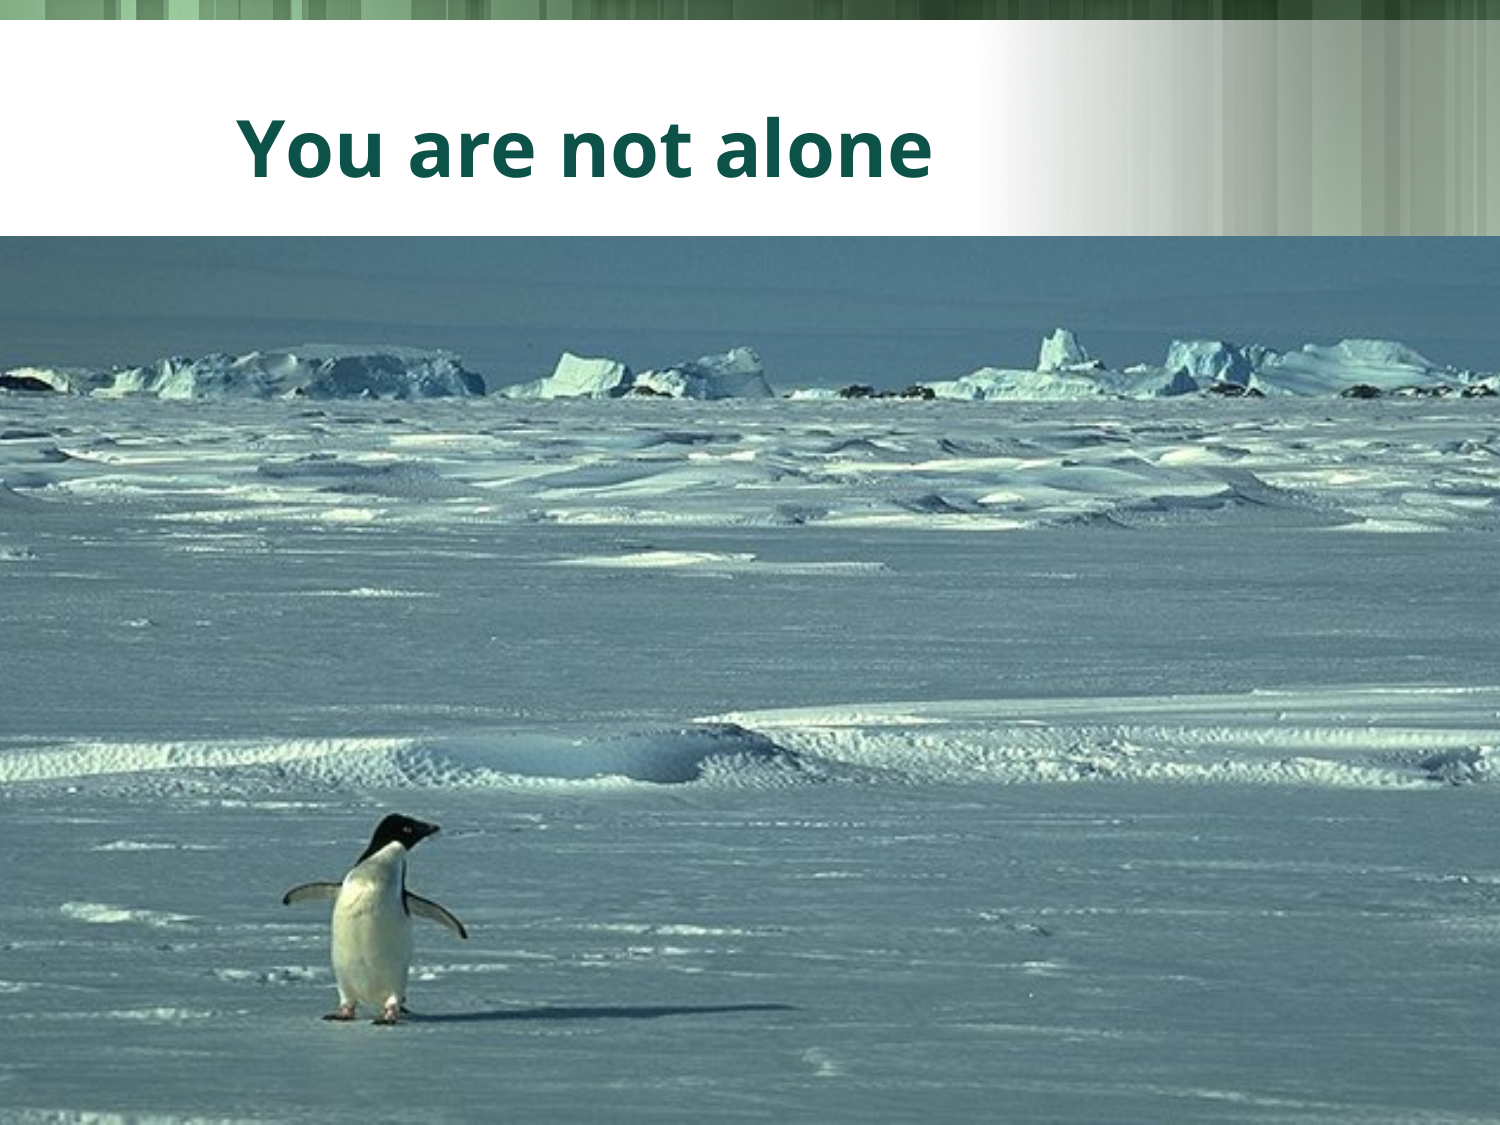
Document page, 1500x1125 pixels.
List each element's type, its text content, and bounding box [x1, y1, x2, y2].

picture [0, 0, 1500, 1125]
title You are not alone [236, 68, 1447, 232]
